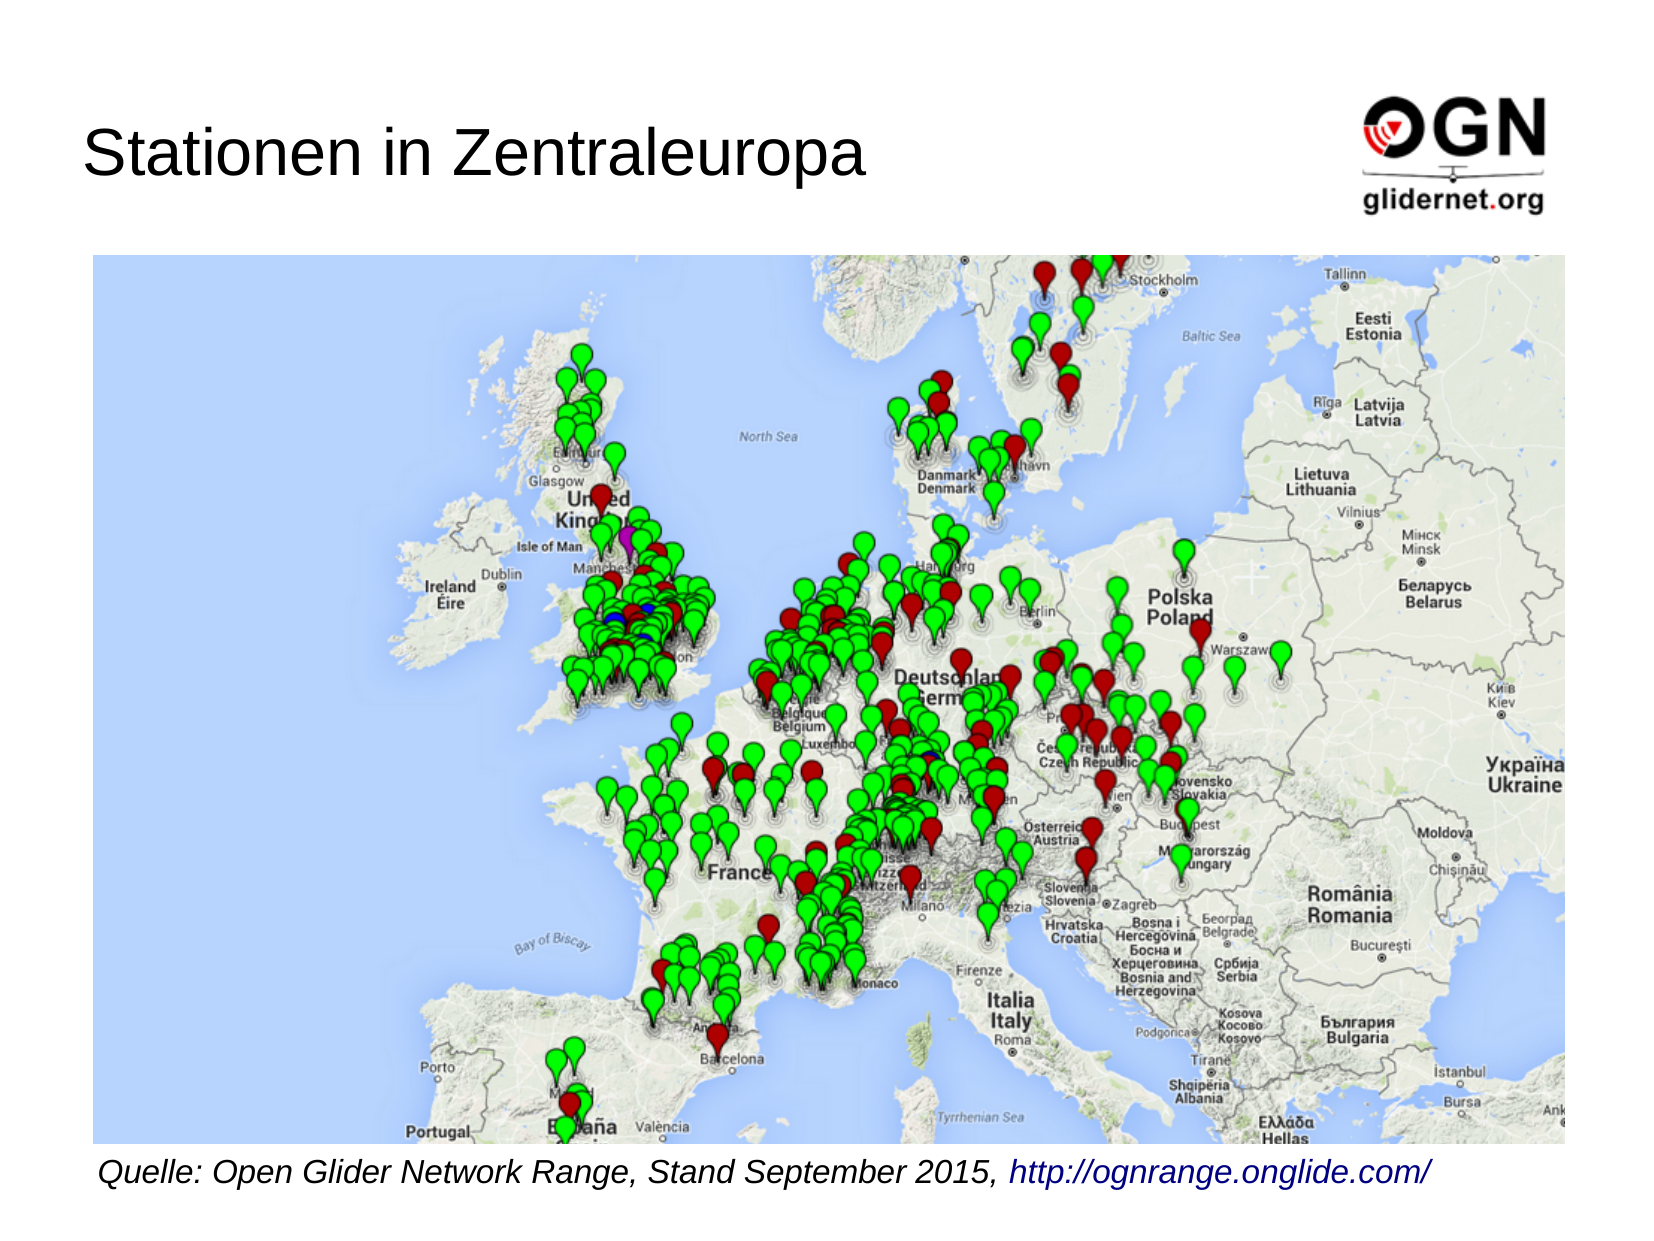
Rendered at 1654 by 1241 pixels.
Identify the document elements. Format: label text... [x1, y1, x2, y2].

title Stationen in Zentraleuropa [82, 48, 1337, 255]
picture [76, 34, 1571, 1144]
text_box Quelle: Open Glider Network Range, Stand September 2015, http://ognrange.onglide.com/ [82, 1145, 1571, 1229]
